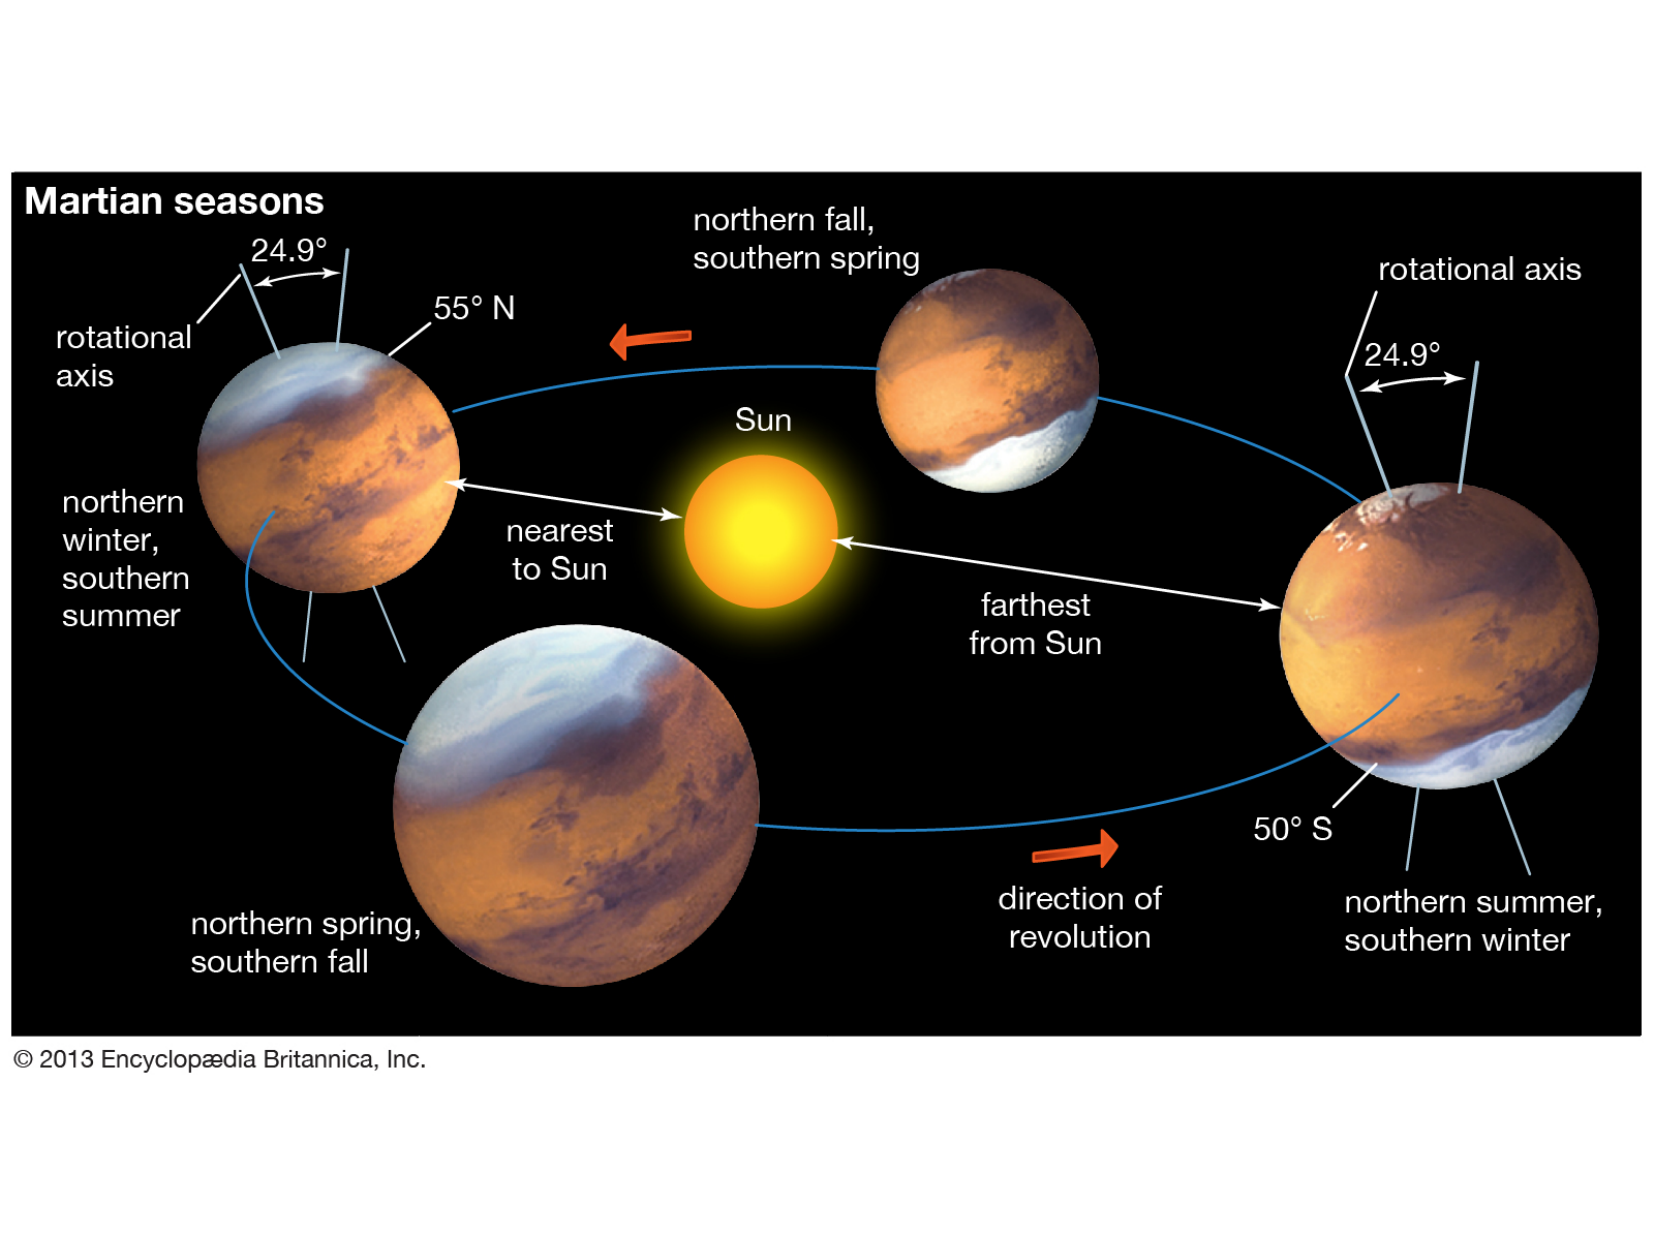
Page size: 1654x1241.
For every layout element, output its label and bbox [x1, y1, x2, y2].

picture [0, 158, 1654, 1083]
